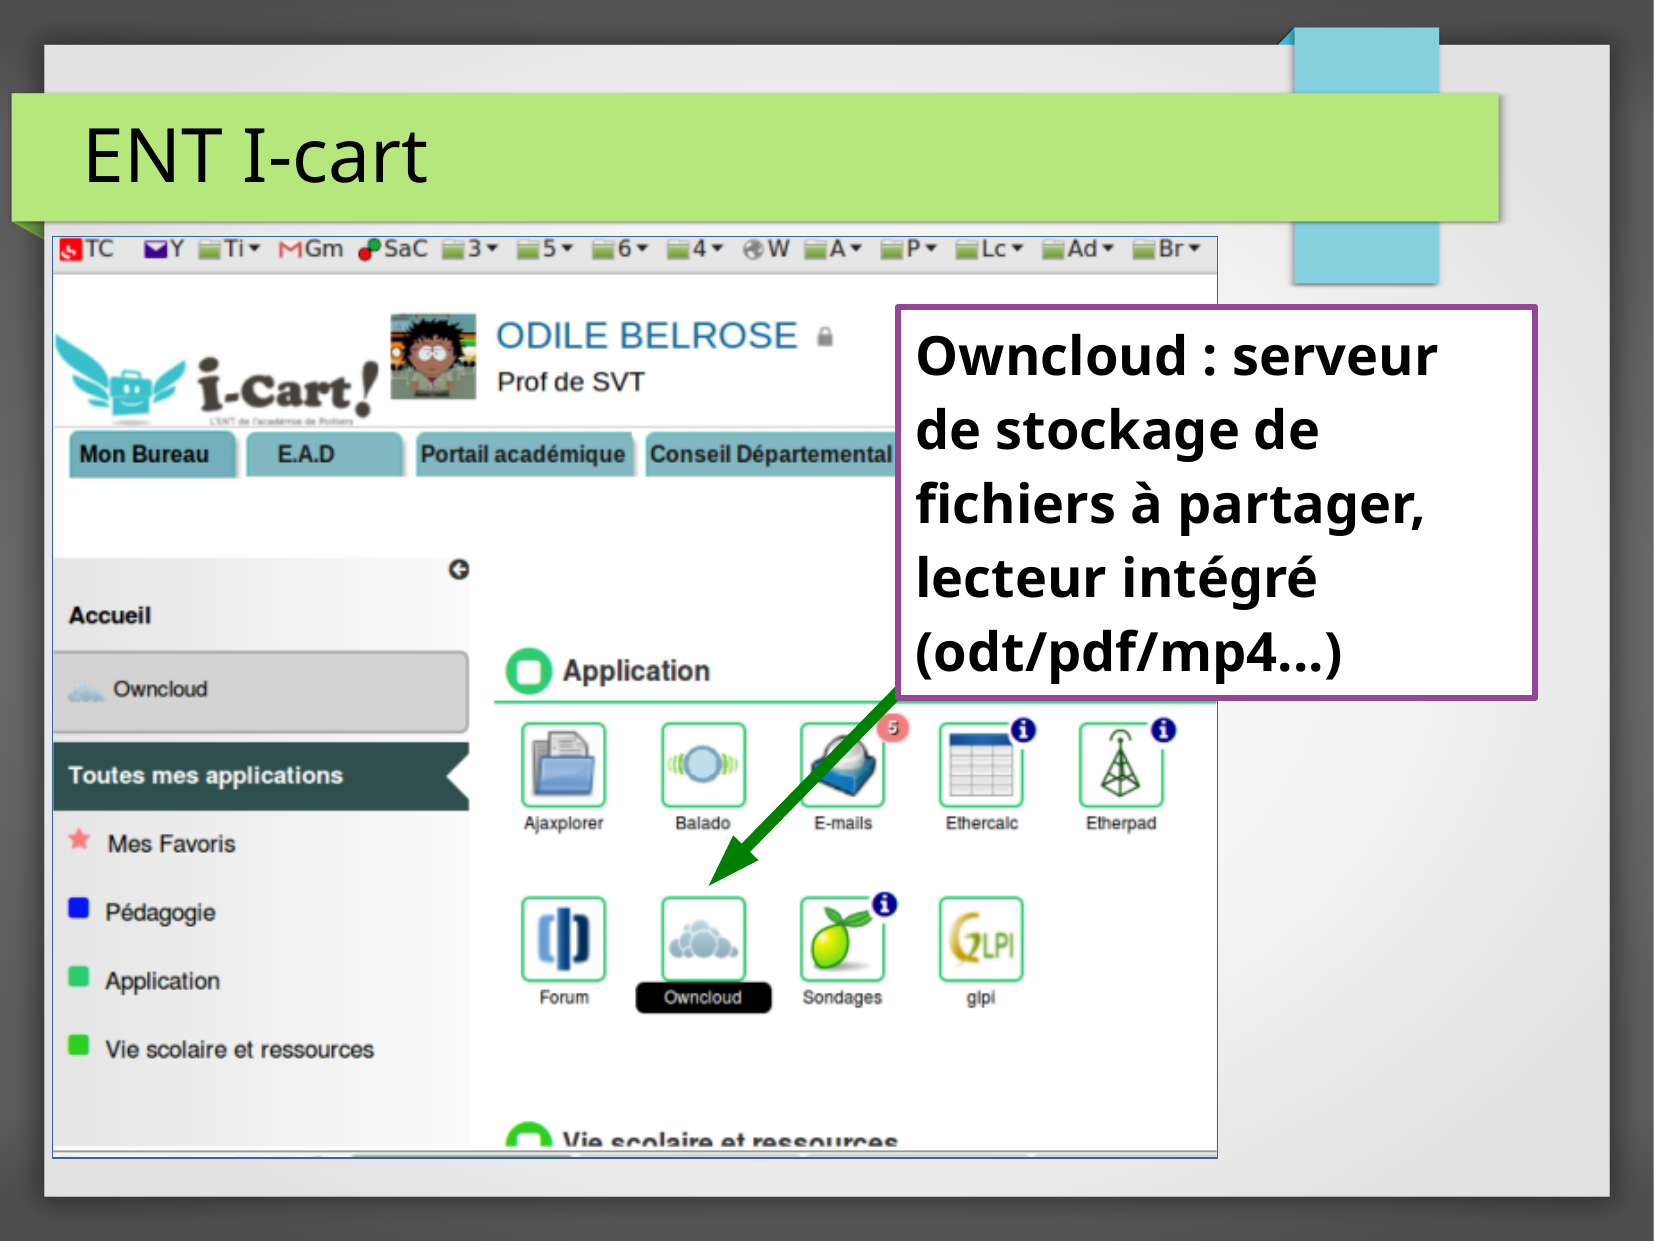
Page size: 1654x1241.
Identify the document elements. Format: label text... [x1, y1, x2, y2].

title ENT I-cart [82, 94, 1264, 213]
picture [0, 0, 1654, 1241]
text_box Owncloud : serveur de stockage de fichiers à partager, lecteur intégré (odt/pdf/mp4...) [897, 307, 1536, 645]
